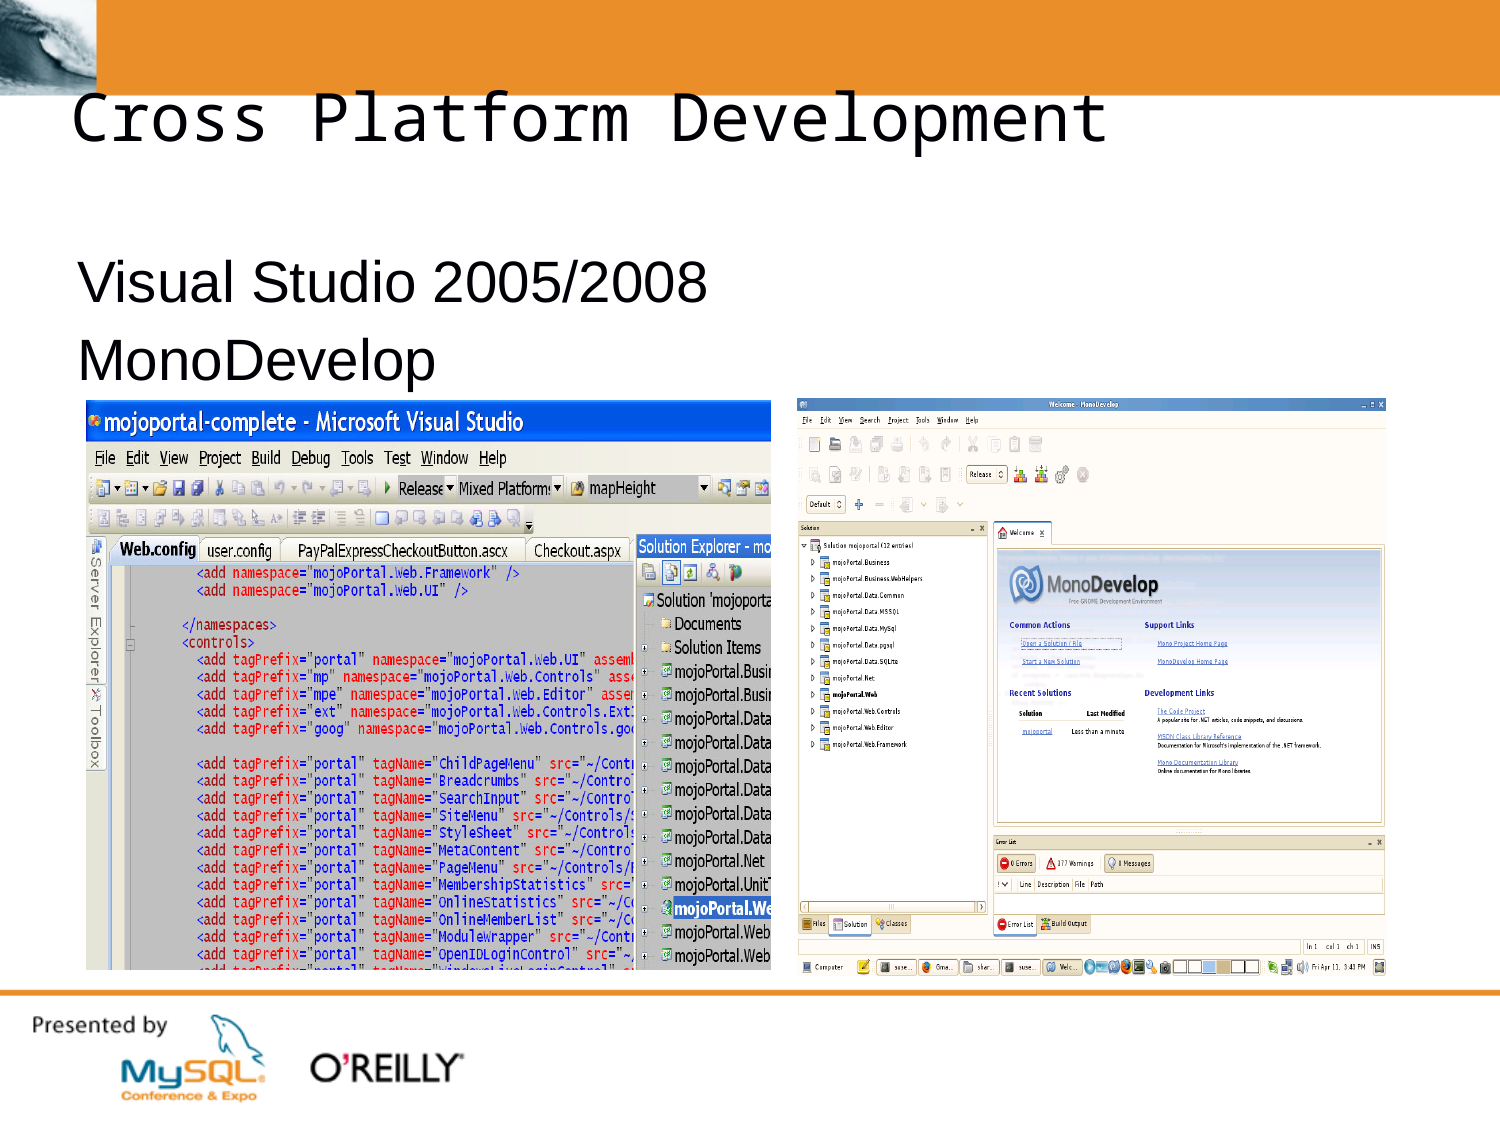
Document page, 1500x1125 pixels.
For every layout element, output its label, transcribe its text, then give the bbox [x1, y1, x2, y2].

picture [797, 398, 1386, 977]
title Cross Platform Development [70, 0, 1417, 232]
picture [0, 0, 1500, 1125]
picture [86, 400, 771, 970]
list Visual Studio 2005/2008 MonoDevelop [70, 249, 1417, 1125]
